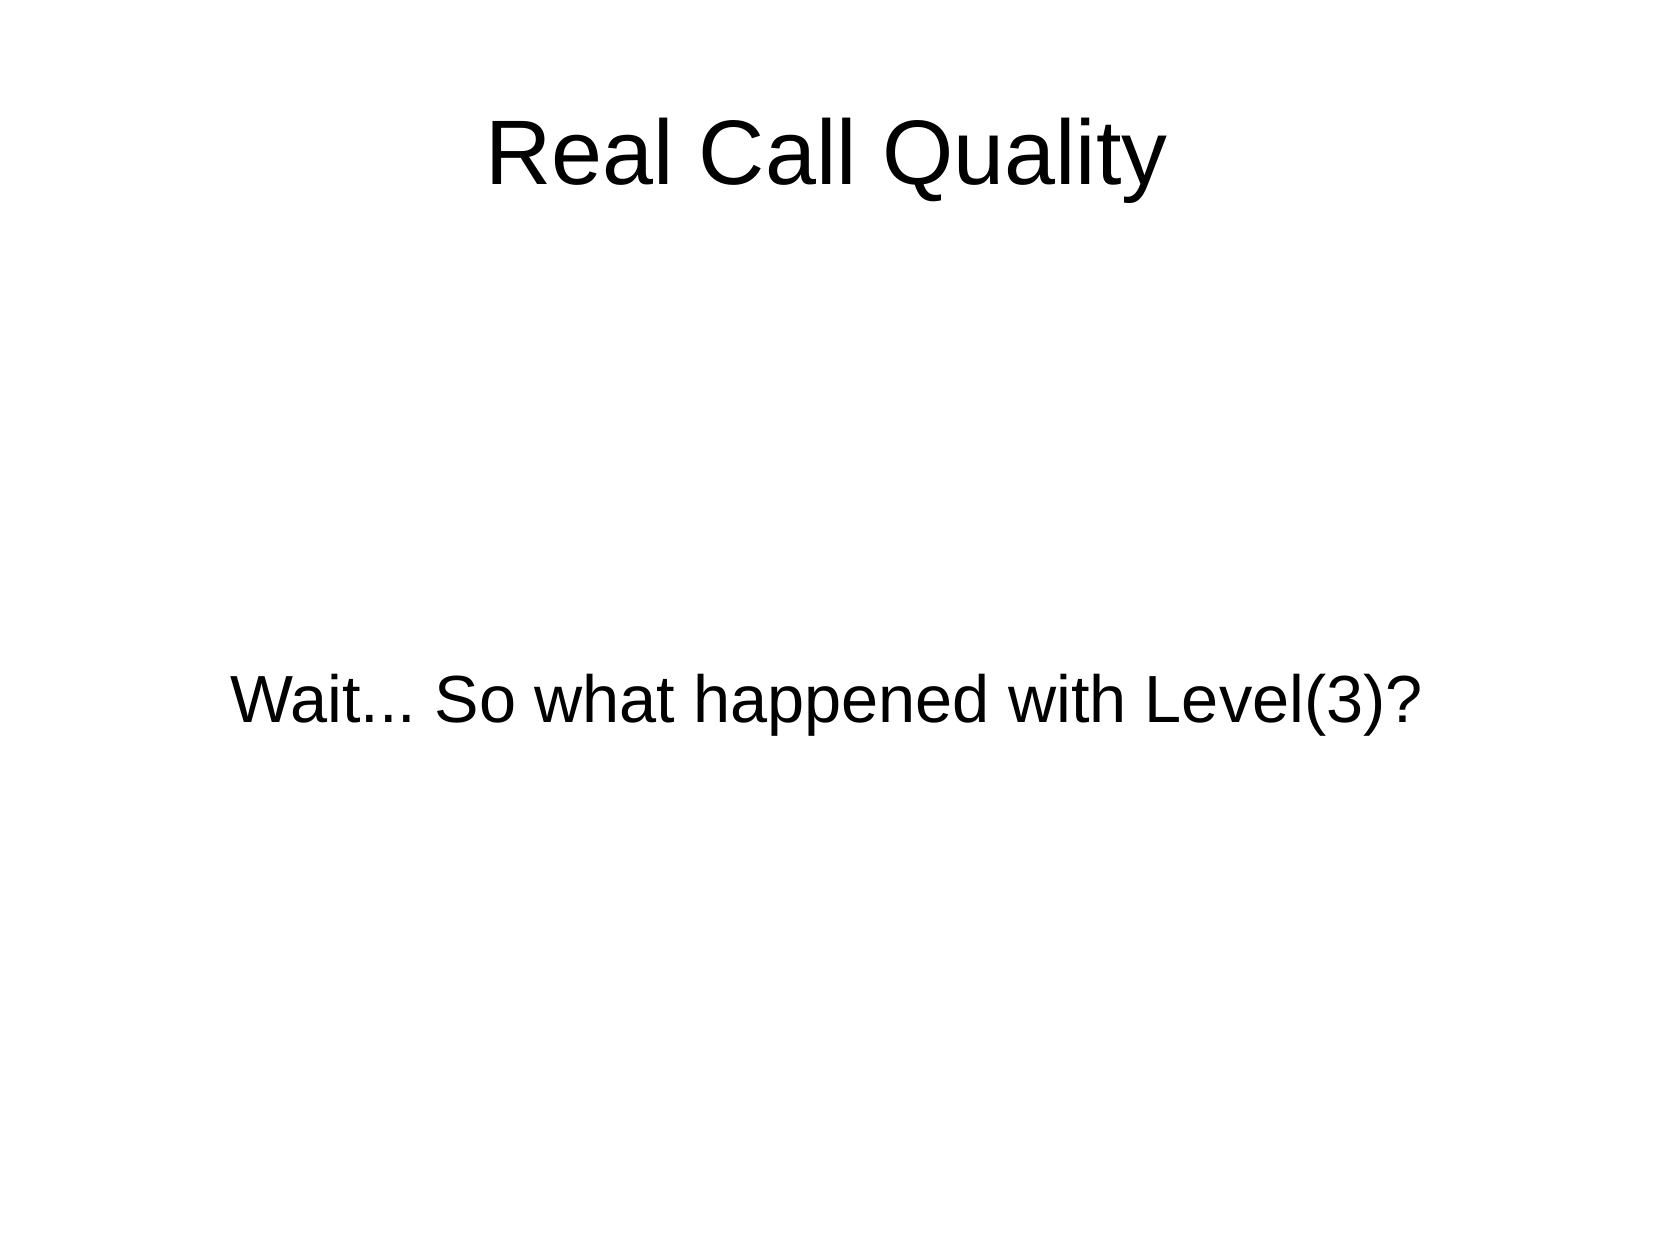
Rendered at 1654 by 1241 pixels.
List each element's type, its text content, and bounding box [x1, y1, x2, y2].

subtitle Wait... So what happened with Level(3)? [82, 297, 1571, 1102]
title Real Call Quality [82, 49, 1571, 257]
